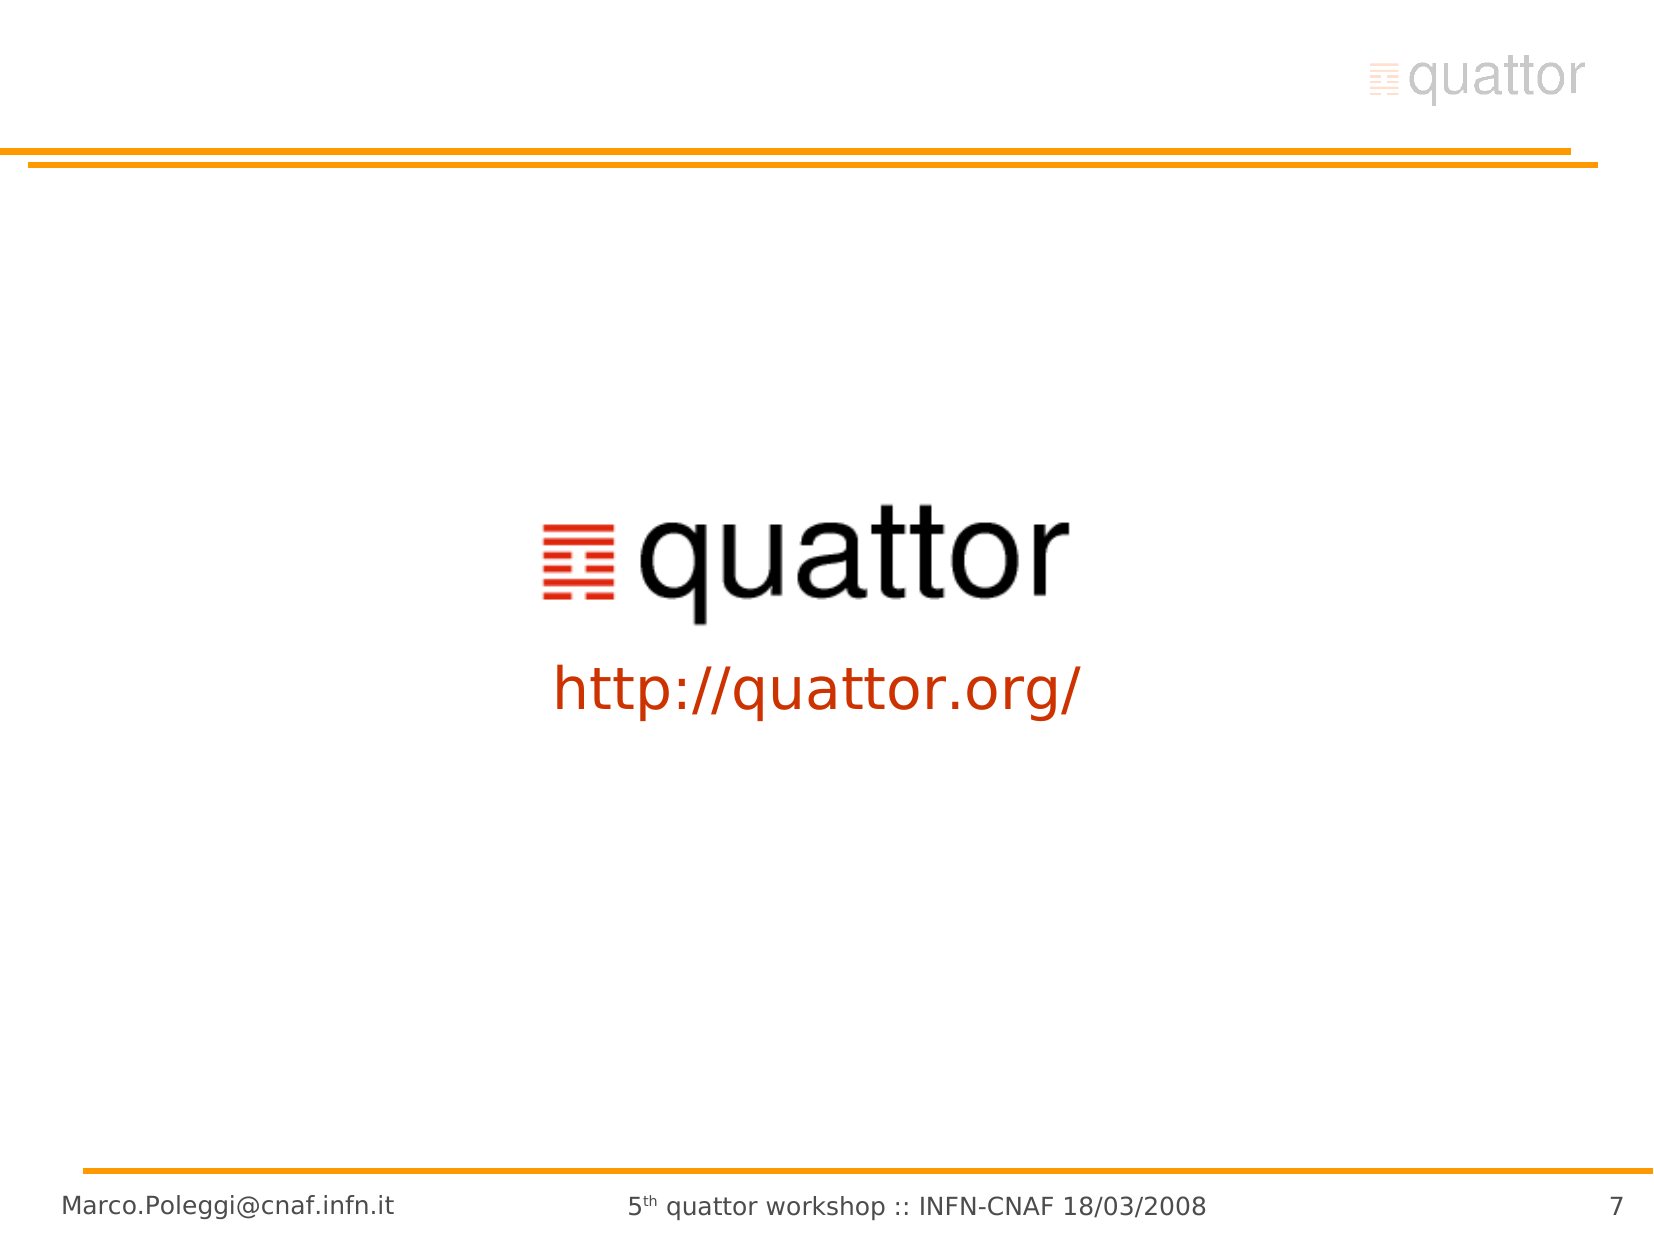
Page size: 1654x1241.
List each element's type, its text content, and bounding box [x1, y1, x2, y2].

picture [463, 375, 1238, 751]
text_box http://quattor.org/ [529, 648, 1106, 758]
